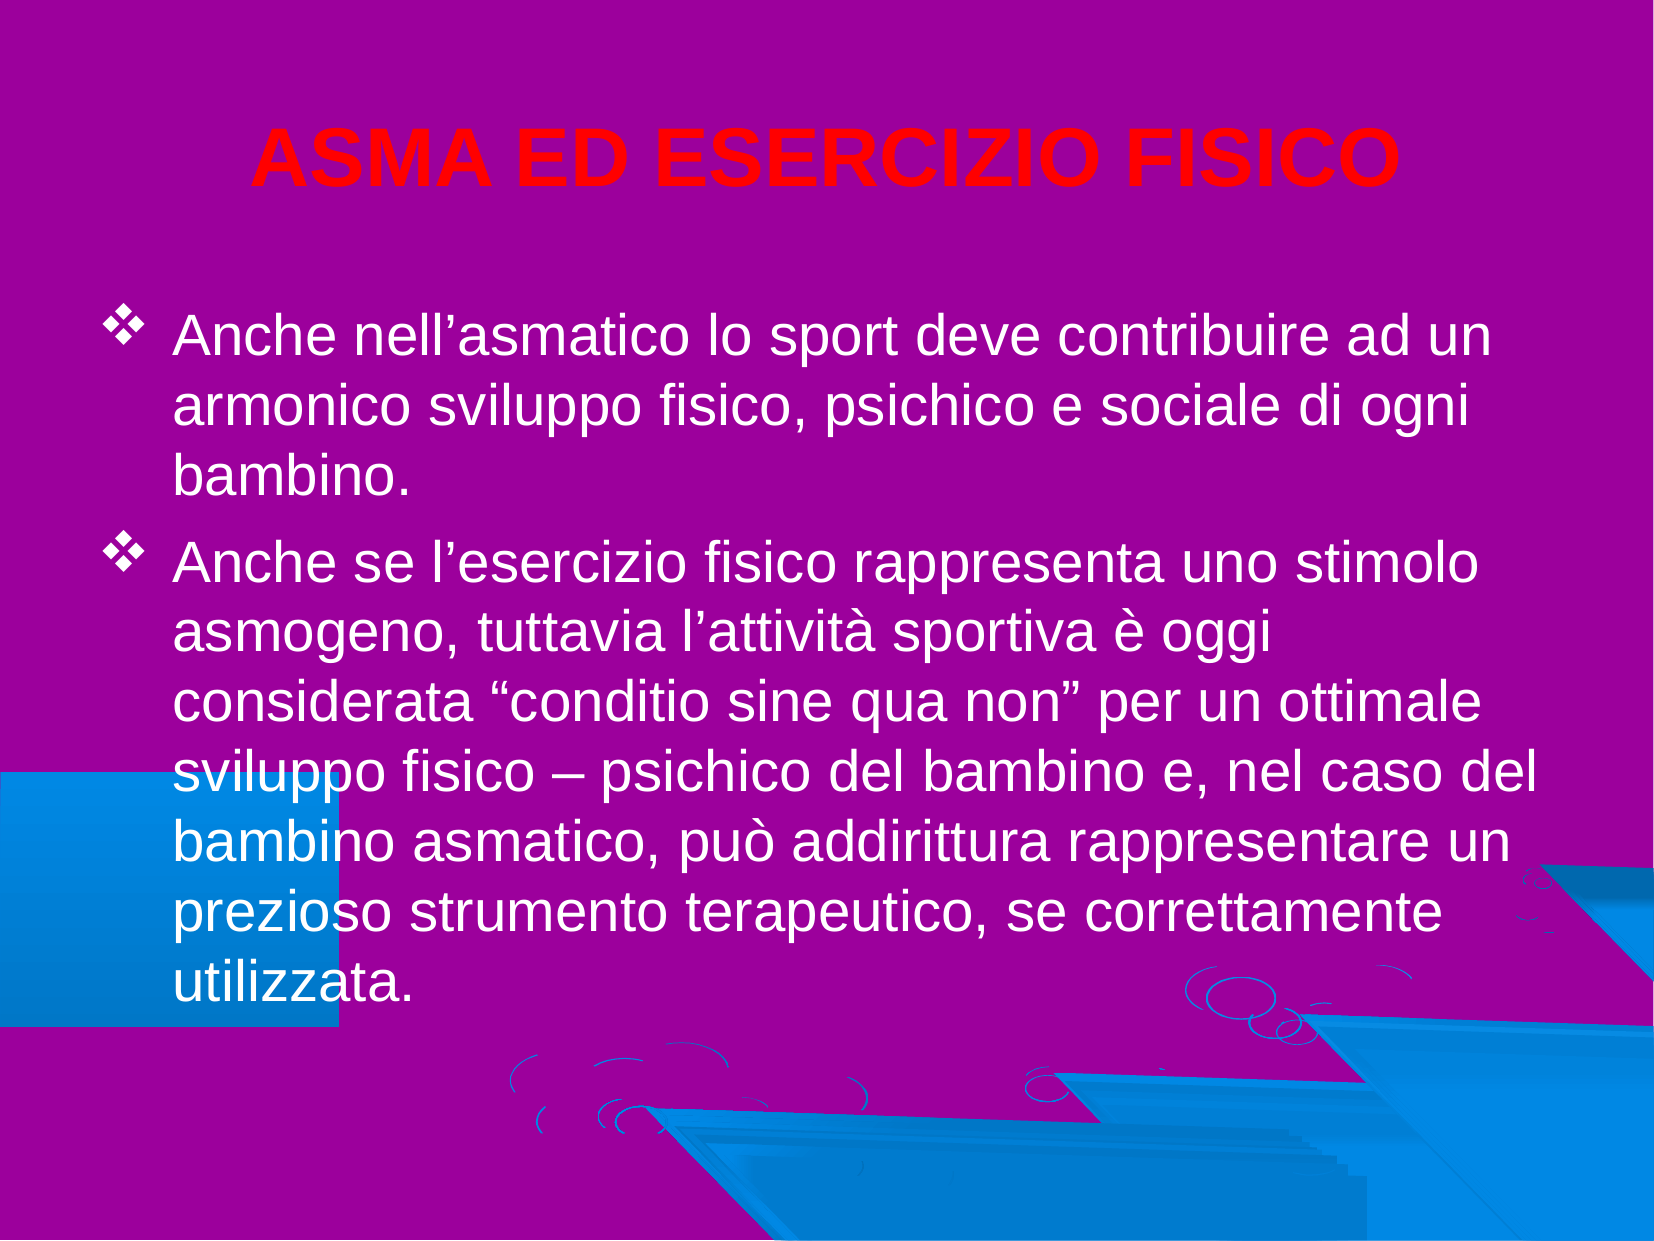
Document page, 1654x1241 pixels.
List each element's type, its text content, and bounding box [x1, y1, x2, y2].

title ASMA ED ESERCIZIO FISICO [82, 23, 1571, 283]
text_box Anche nell’asmatico lo sport deve contribuire ad un armonico sviluppo fisico, psichico e sociale di ogni bambino. Anche se l’esercizio fisico rappresenta uno stimolo asmogeno, tuttavia l’attività sportiva è oggi considerata “conditio sine qua non” per un ottimale sviluppo fisico – psichico del bambino e, nel caso del bambino asmatico, può addirittura rappresentare un prezioso strumento terapeutico, se correttamente utilizzata. [82, 289, 1571, 1108]
